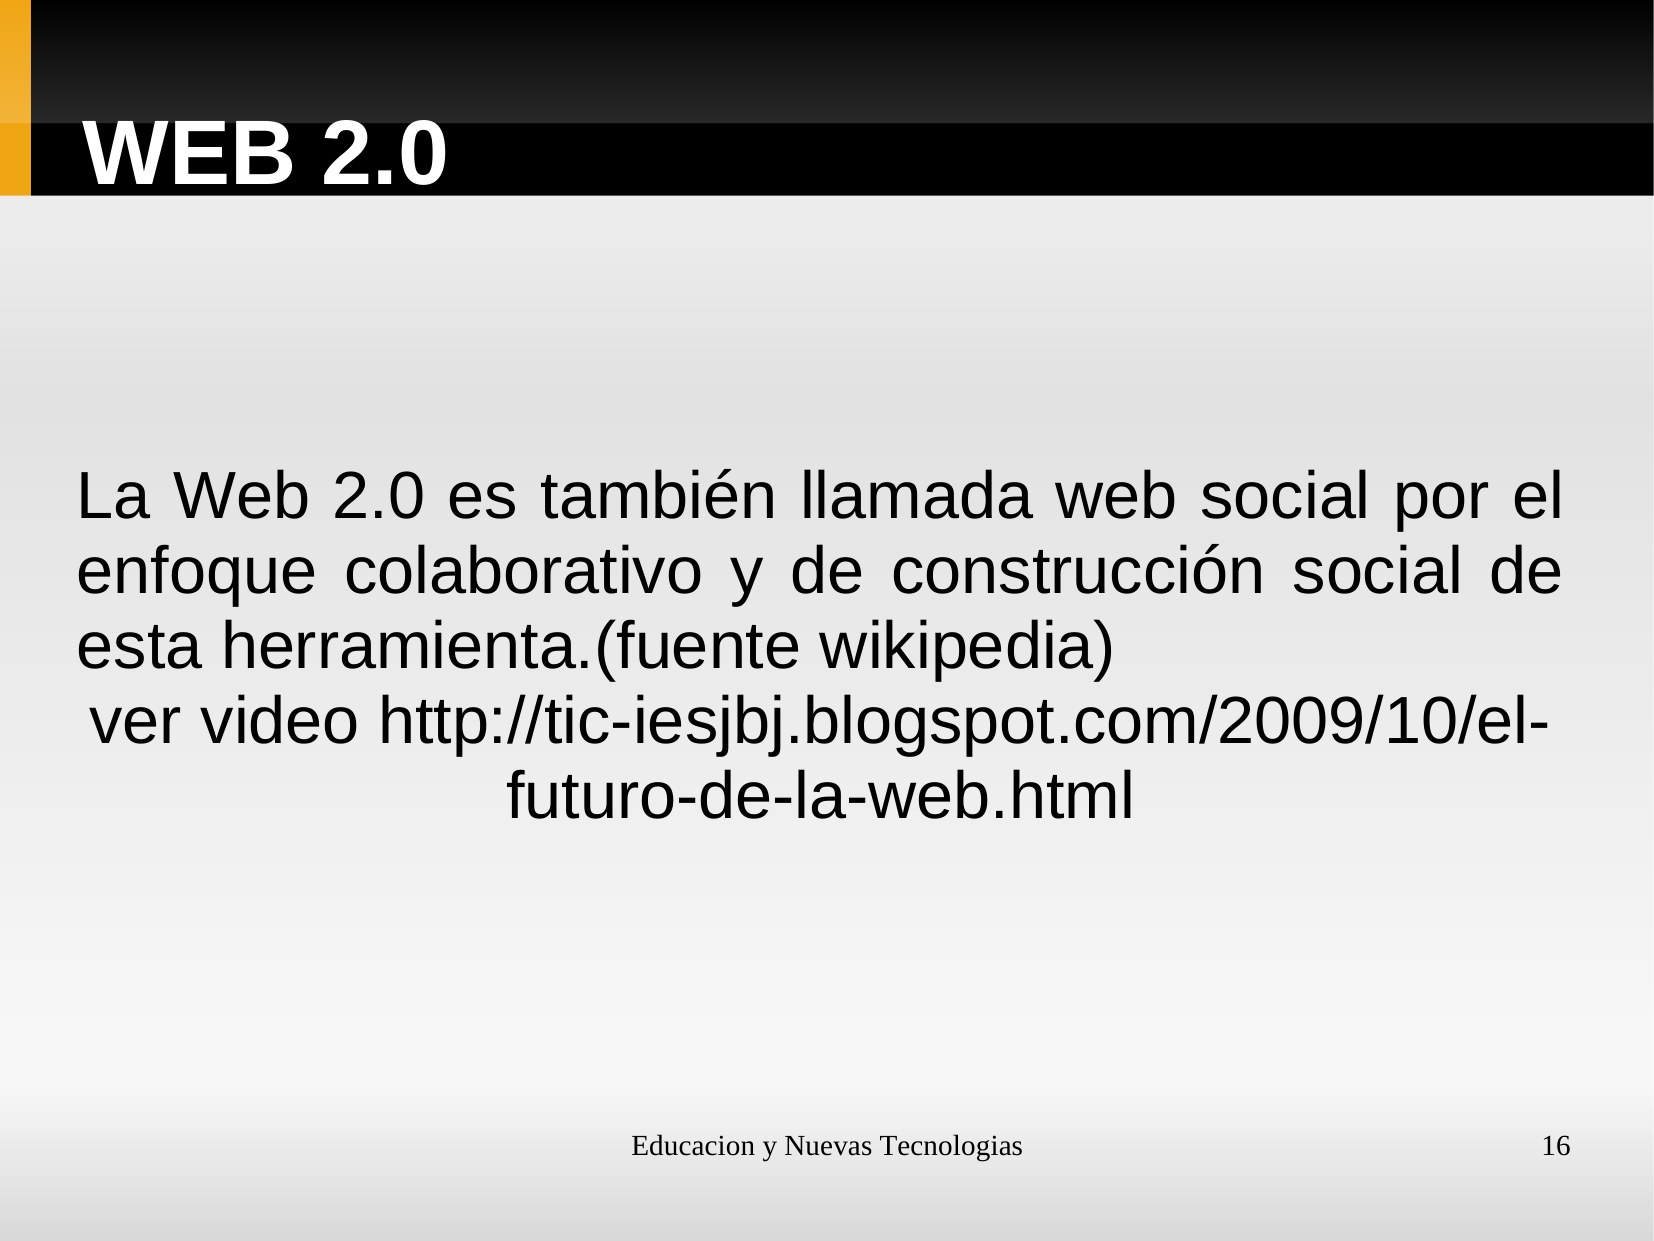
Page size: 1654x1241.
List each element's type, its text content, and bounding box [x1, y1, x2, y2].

title WEB 2.0 [82, 56, 1571, 250]
subtitle La Web 2.0 es también llamada web social por el enfoque colaborativo y de construcción social de esta herramienta.(fuente wikipedia) ver video http://tic-iesjbj.blogspot.com/2009/10/el-futuro-de-la-web.html [76, 236, 1565, 1055]
picture [0, 0, 1654, 1241]
